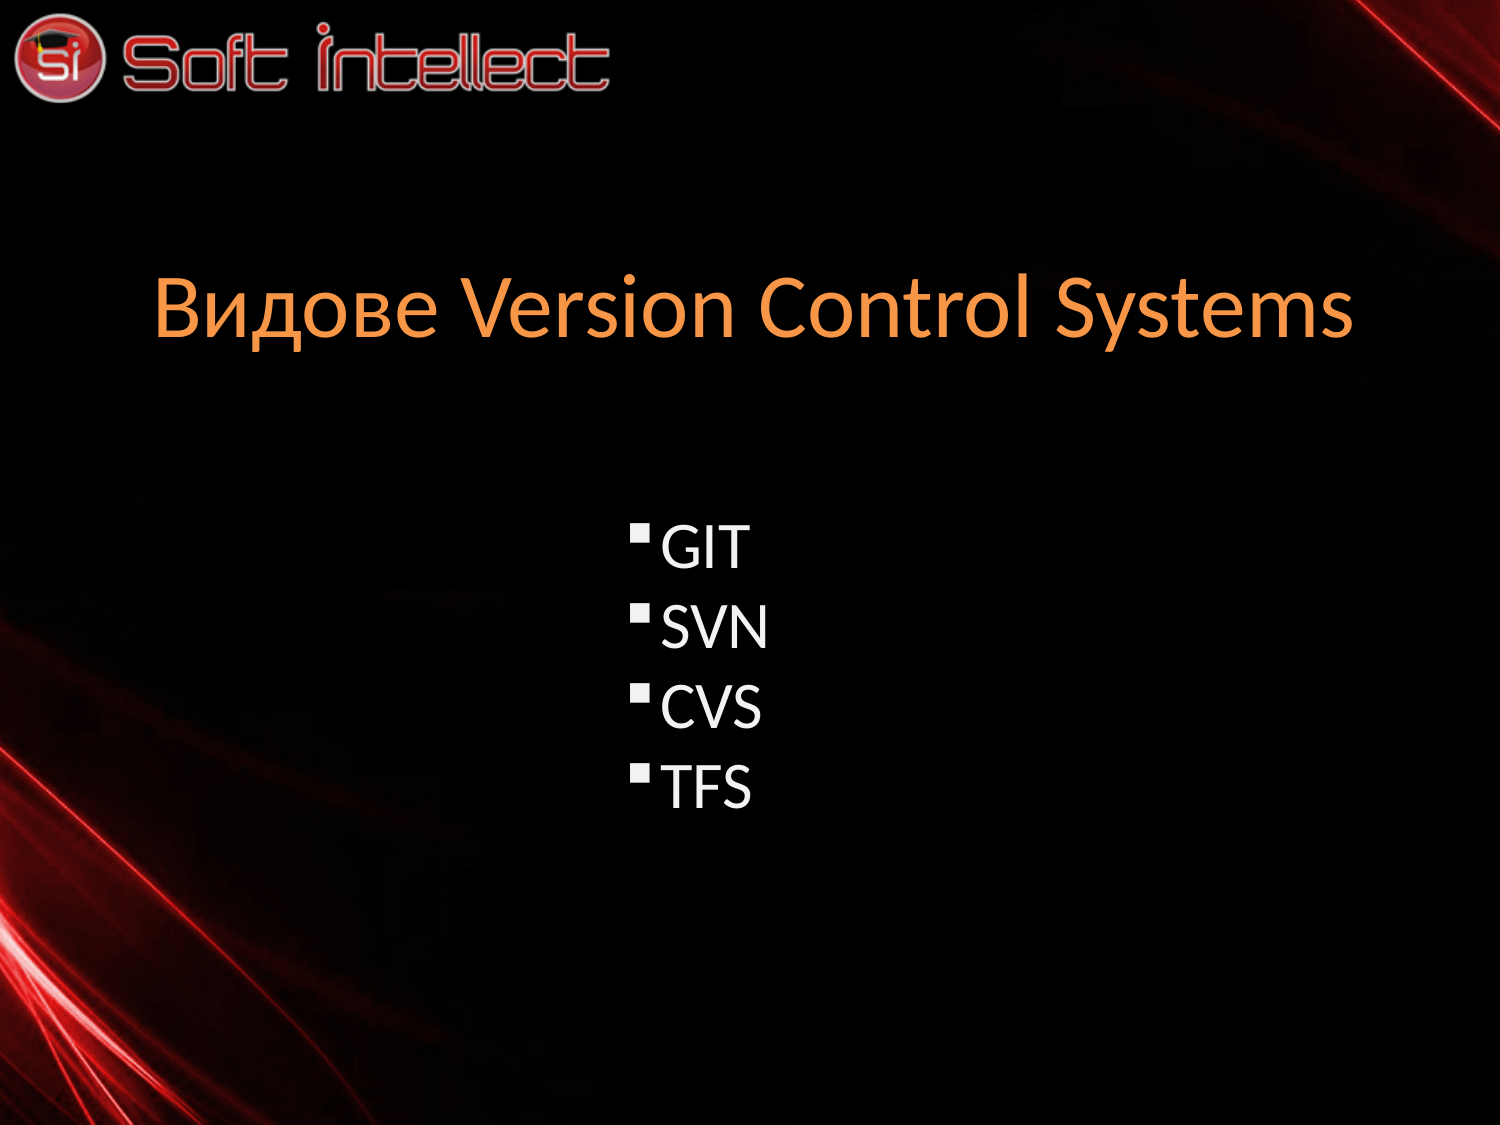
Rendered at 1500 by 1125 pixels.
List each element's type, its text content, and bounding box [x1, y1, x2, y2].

picture [0, 0, 1500, 1125]
text_box GIT SVN CVS TFS [609, 494, 1500, 882]
text_box Видове Version Control Systems [137, 206, 1488, 395]
